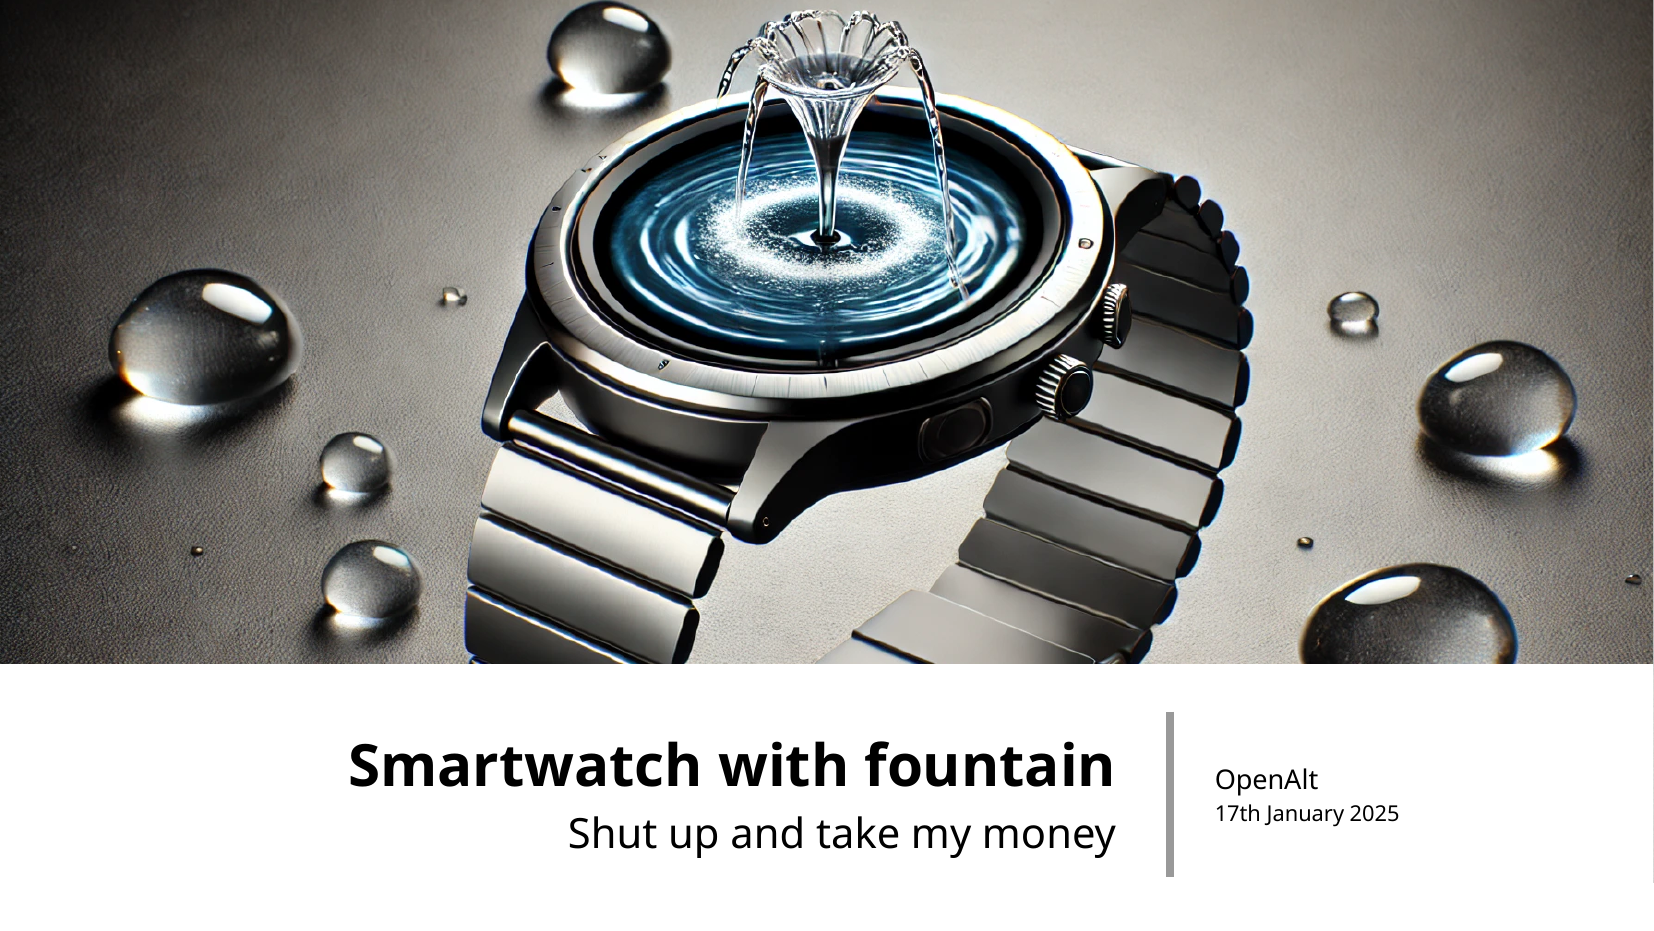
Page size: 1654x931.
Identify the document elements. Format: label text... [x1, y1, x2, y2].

text_box OpenAlt 17th January 2025 [1200, 753, 1591, 835]
picture [0, 0, 1654, 664]
text_box [0, 664, 1654, 931]
text_box Smartwatch with fountain Shut up and take my money [225, 717, 1131, 931]
